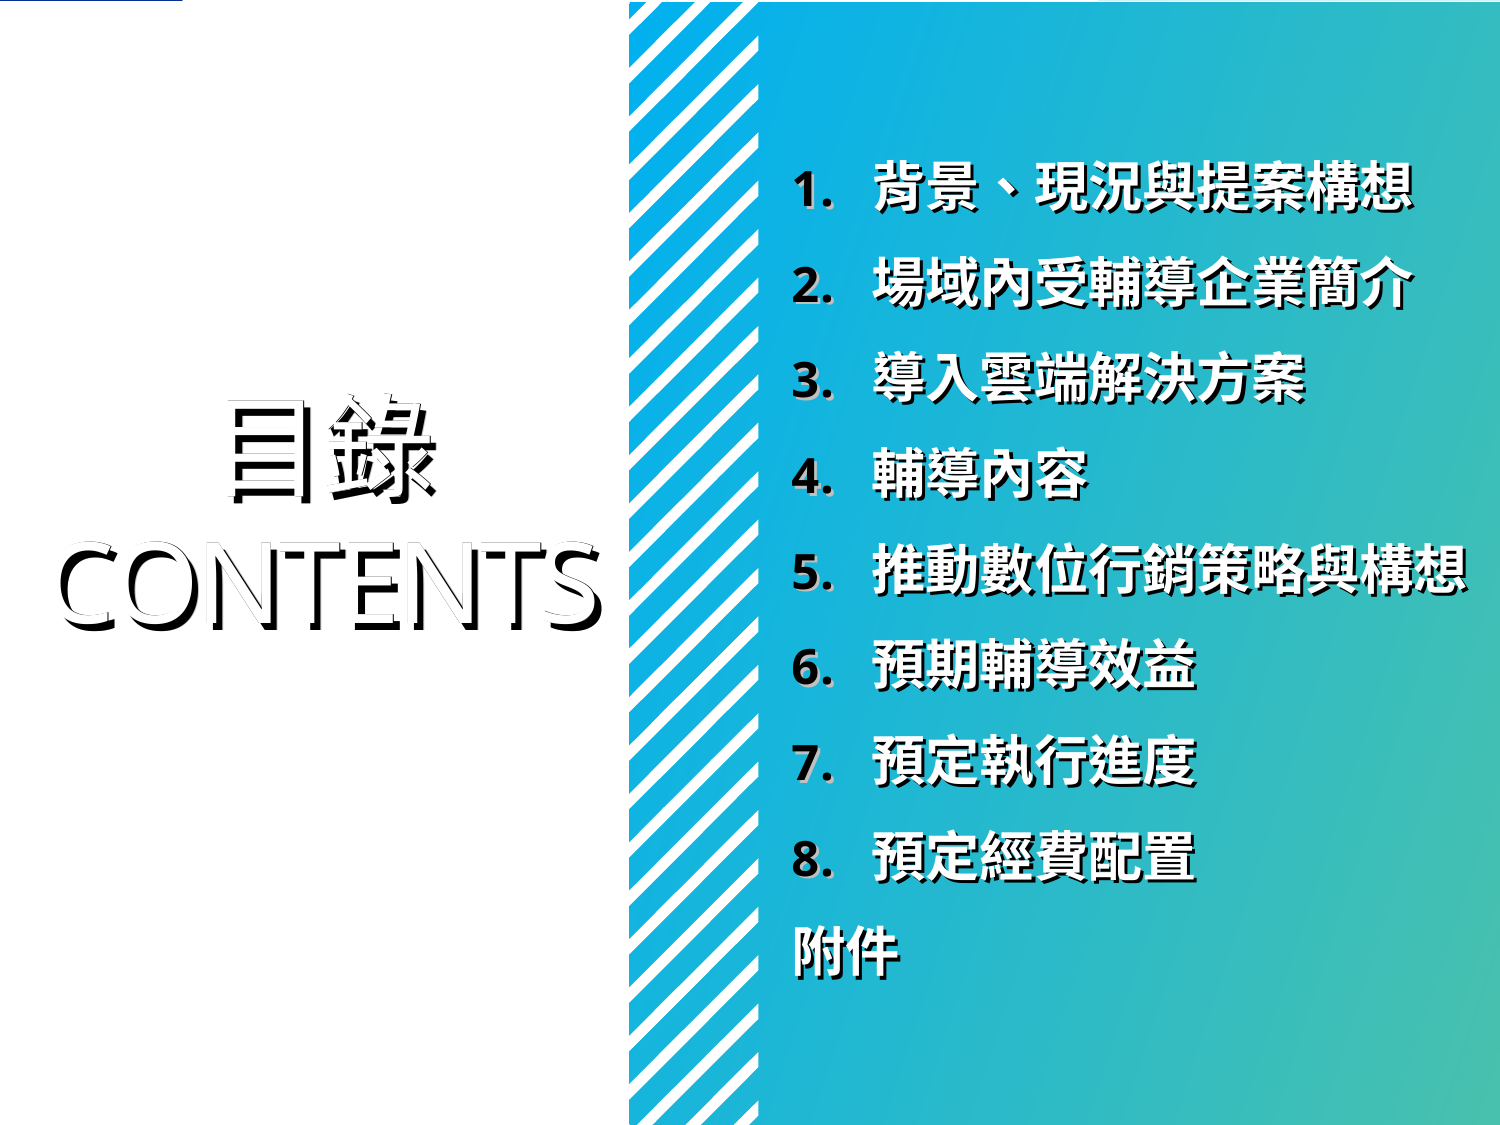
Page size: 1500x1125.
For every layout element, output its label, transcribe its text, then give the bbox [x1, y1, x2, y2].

list 背景、現況與提案構想 場域內受輔導企業簡介 導入雲端解決方案 輔導內容 推動數位行銷策略與構想 預期輔導效益 預定執行進度 預定經費配置 附件 [776, 95, 1492, 1030]
